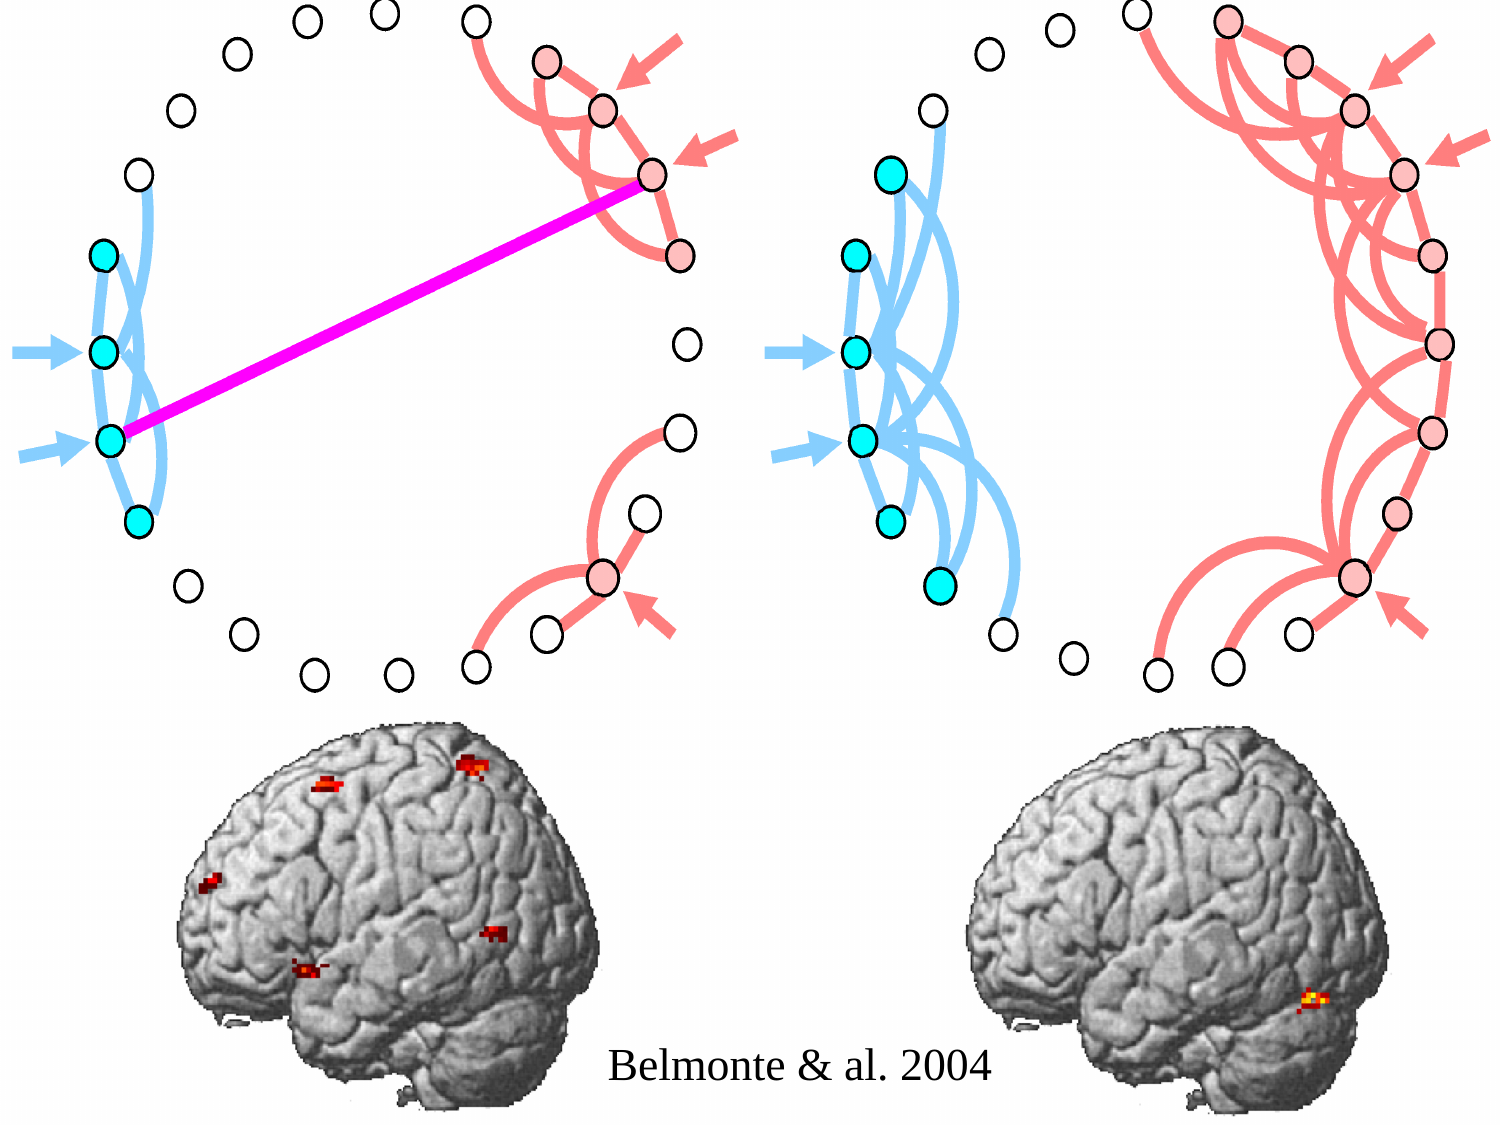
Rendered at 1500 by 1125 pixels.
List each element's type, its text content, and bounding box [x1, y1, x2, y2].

title Belmonte & al. 2004 [460, 994, 1140, 1125]
picture [0, 0, 1500, 1125]
